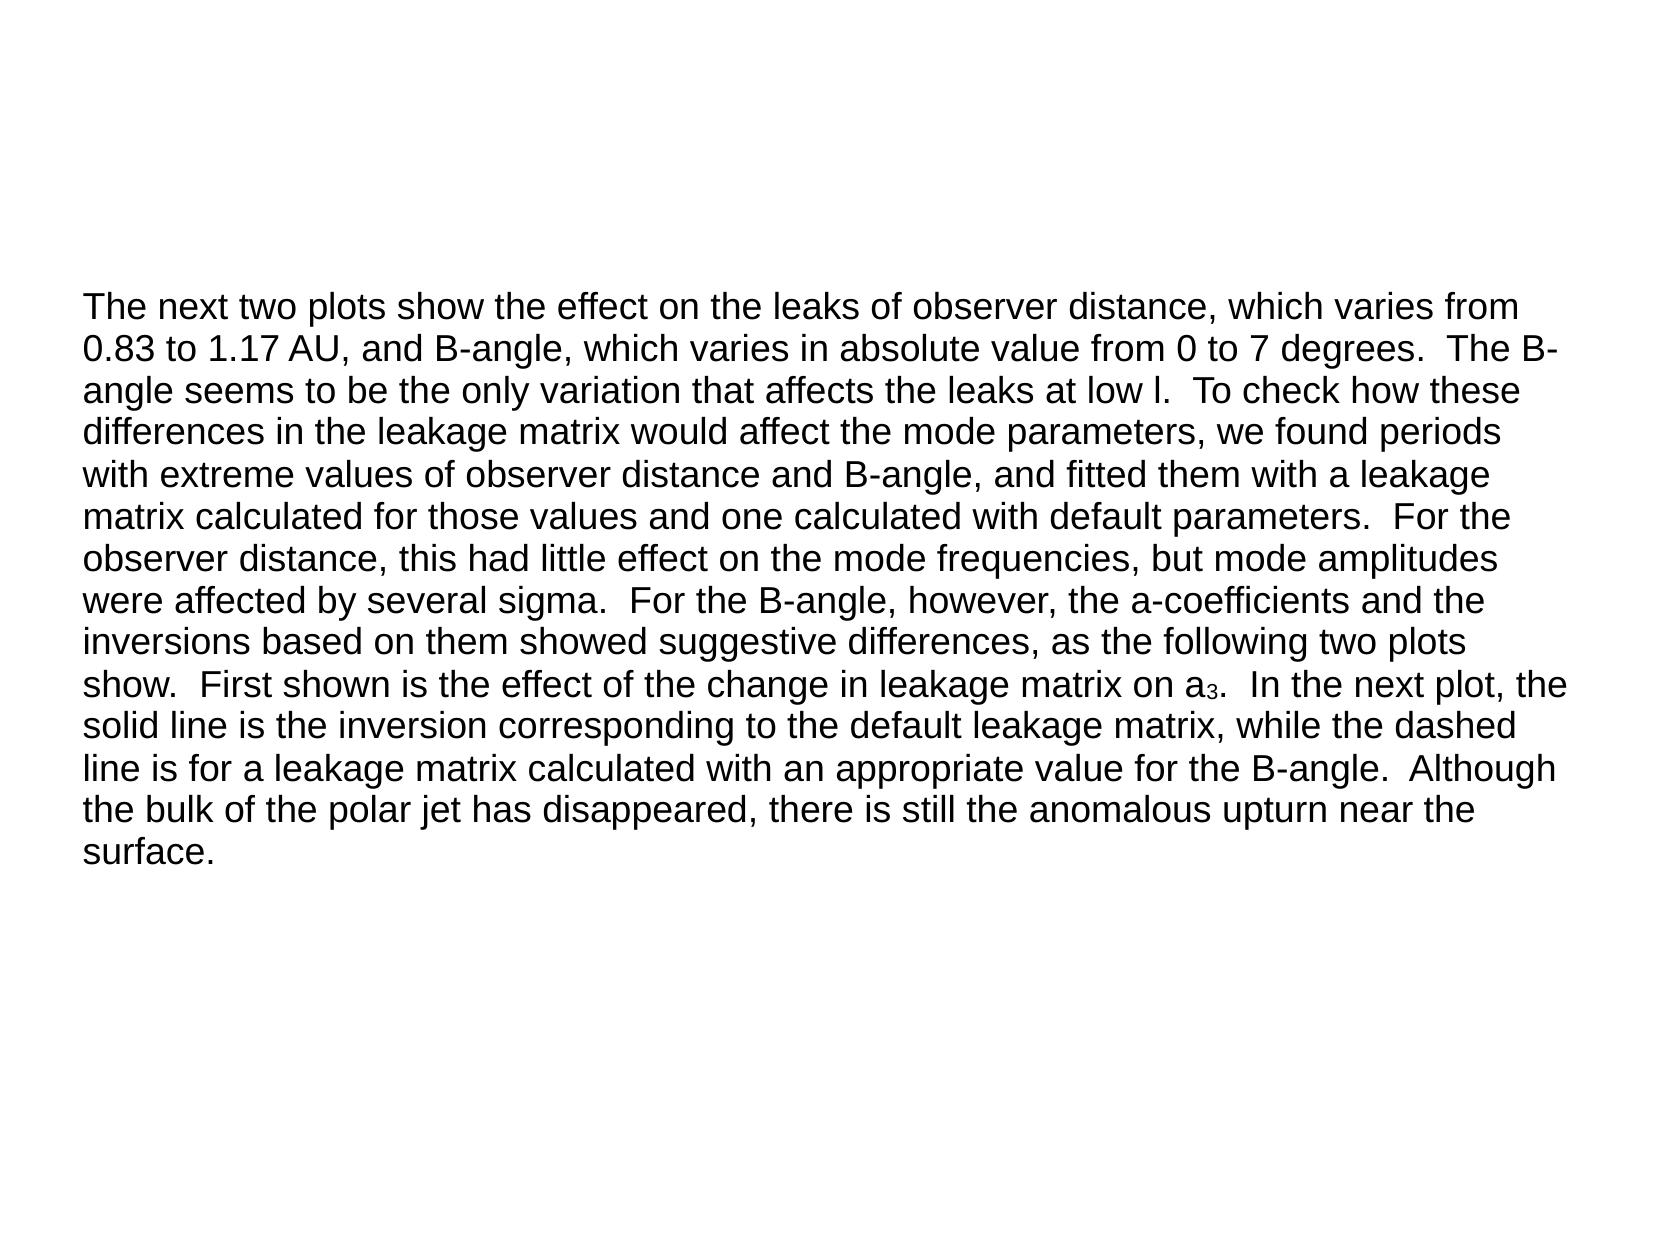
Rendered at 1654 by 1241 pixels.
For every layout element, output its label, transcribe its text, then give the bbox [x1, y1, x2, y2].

title The next two plots show the effect on the leaks of observer distance, which varies from 0.83 to 1.17 AU, and B-angle, which varies in absolute value from 0 to 7 degrees. The B-angle seems to be the only variation that affects the leaks at low l. To check how these differences in the leakage matrix would affect the mode parameters, we found periods with extreme values of observer distance and B-angle, and fitted them with a leakage matrix calculated for those values and one calculated with default parameters. For the observer distance, this had little effect on the mode frequencies, but mode amplitudes were affected by several sigma. For the B-angle, however, the a-coefficients and the inversions based on them showed suggestive differences, as the following two plots show. First shown is the effect of the change in leakage matrix on a3. In the next plot, the solid line is the inversion corresponding to the default leakage matrix, while the dashed line is for a leakage matrix calculated with an appropriate value for the B-angle. Although the bulk of the polar jet has disappeared, there is still the anomalous upturn near the surface. [82, 49, 1571, 1109]
